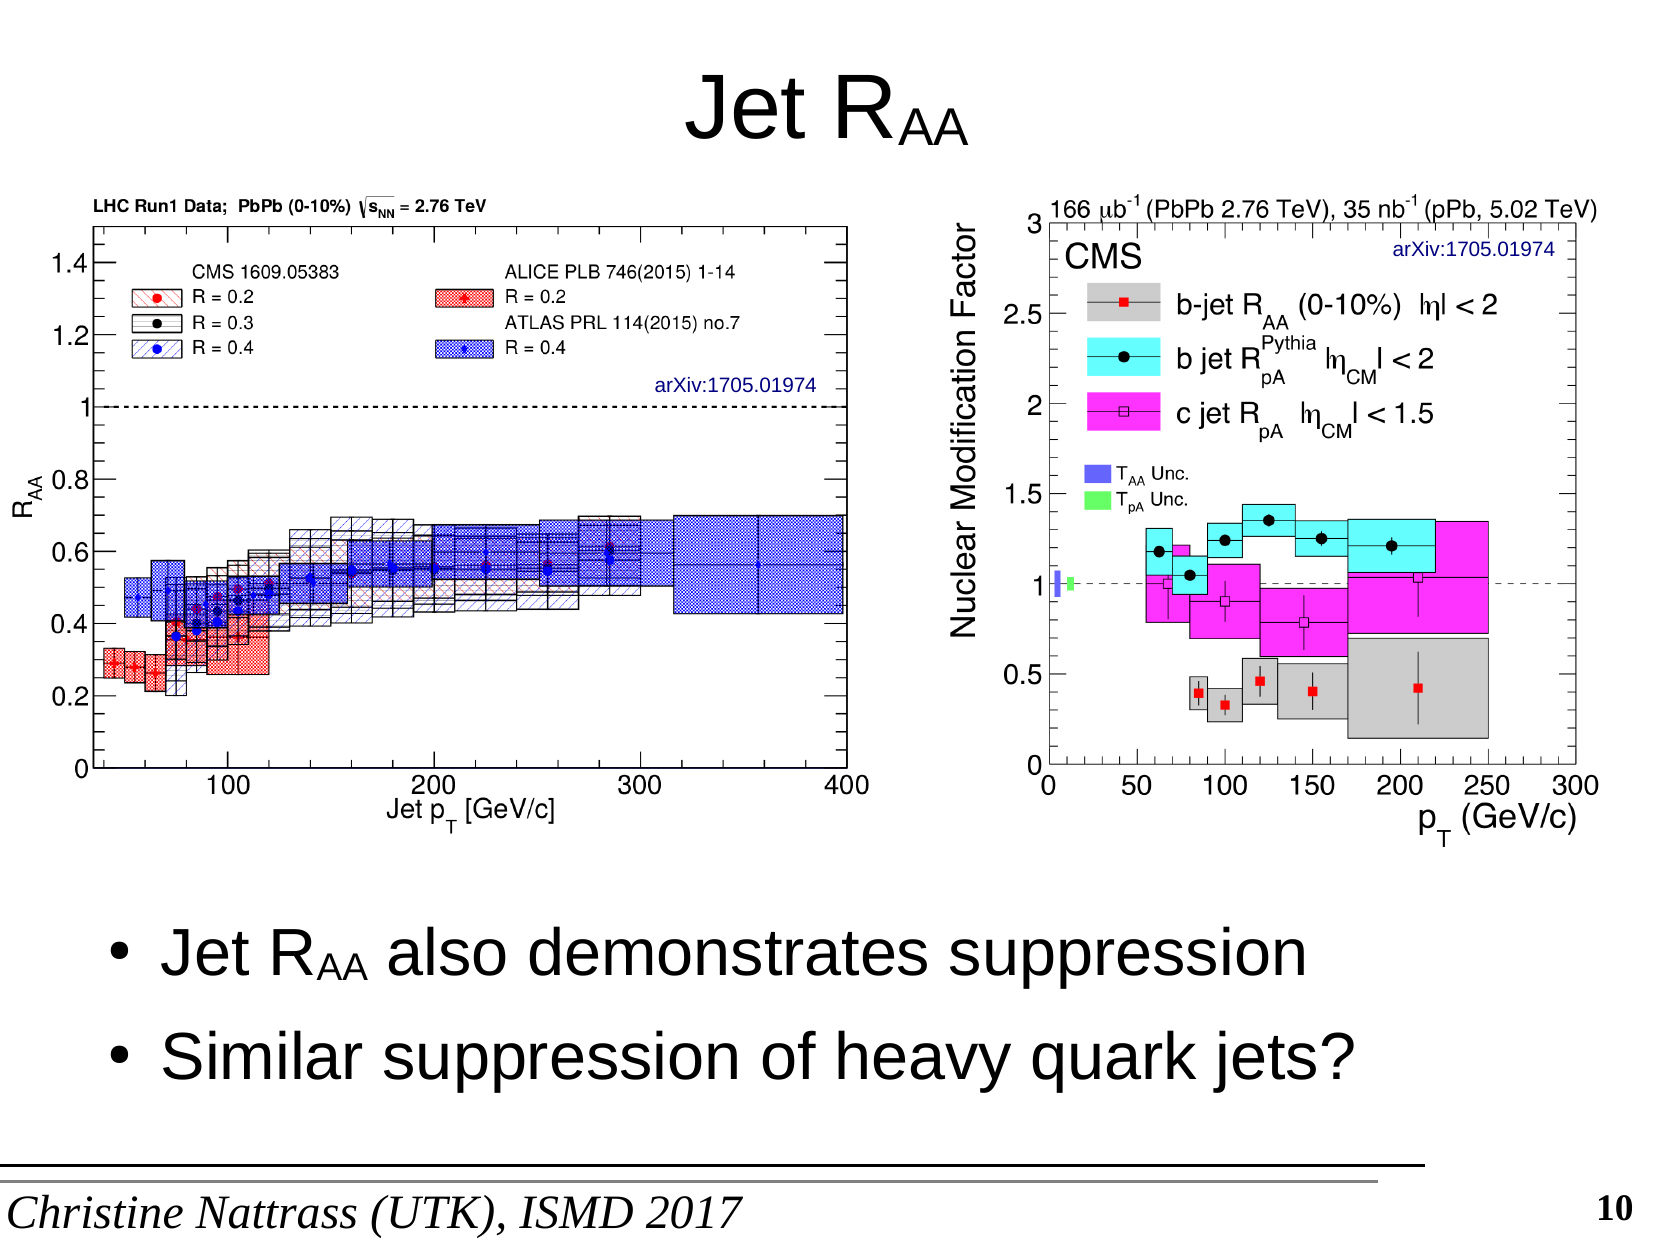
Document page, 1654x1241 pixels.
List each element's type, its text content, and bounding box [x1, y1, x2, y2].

picture [0, 159, 1632, 865]
text_box arXiv:1705.01974 [1372, 230, 1570, 269]
text_box arXiv:1705.01974 [634, 366, 832, 405]
title Jet RAA [82, 40, 1571, 174]
list Jet RAA also demonstrates suppression Similar suppression of heavy quark jets? [90, 915, 1546, 1100]
